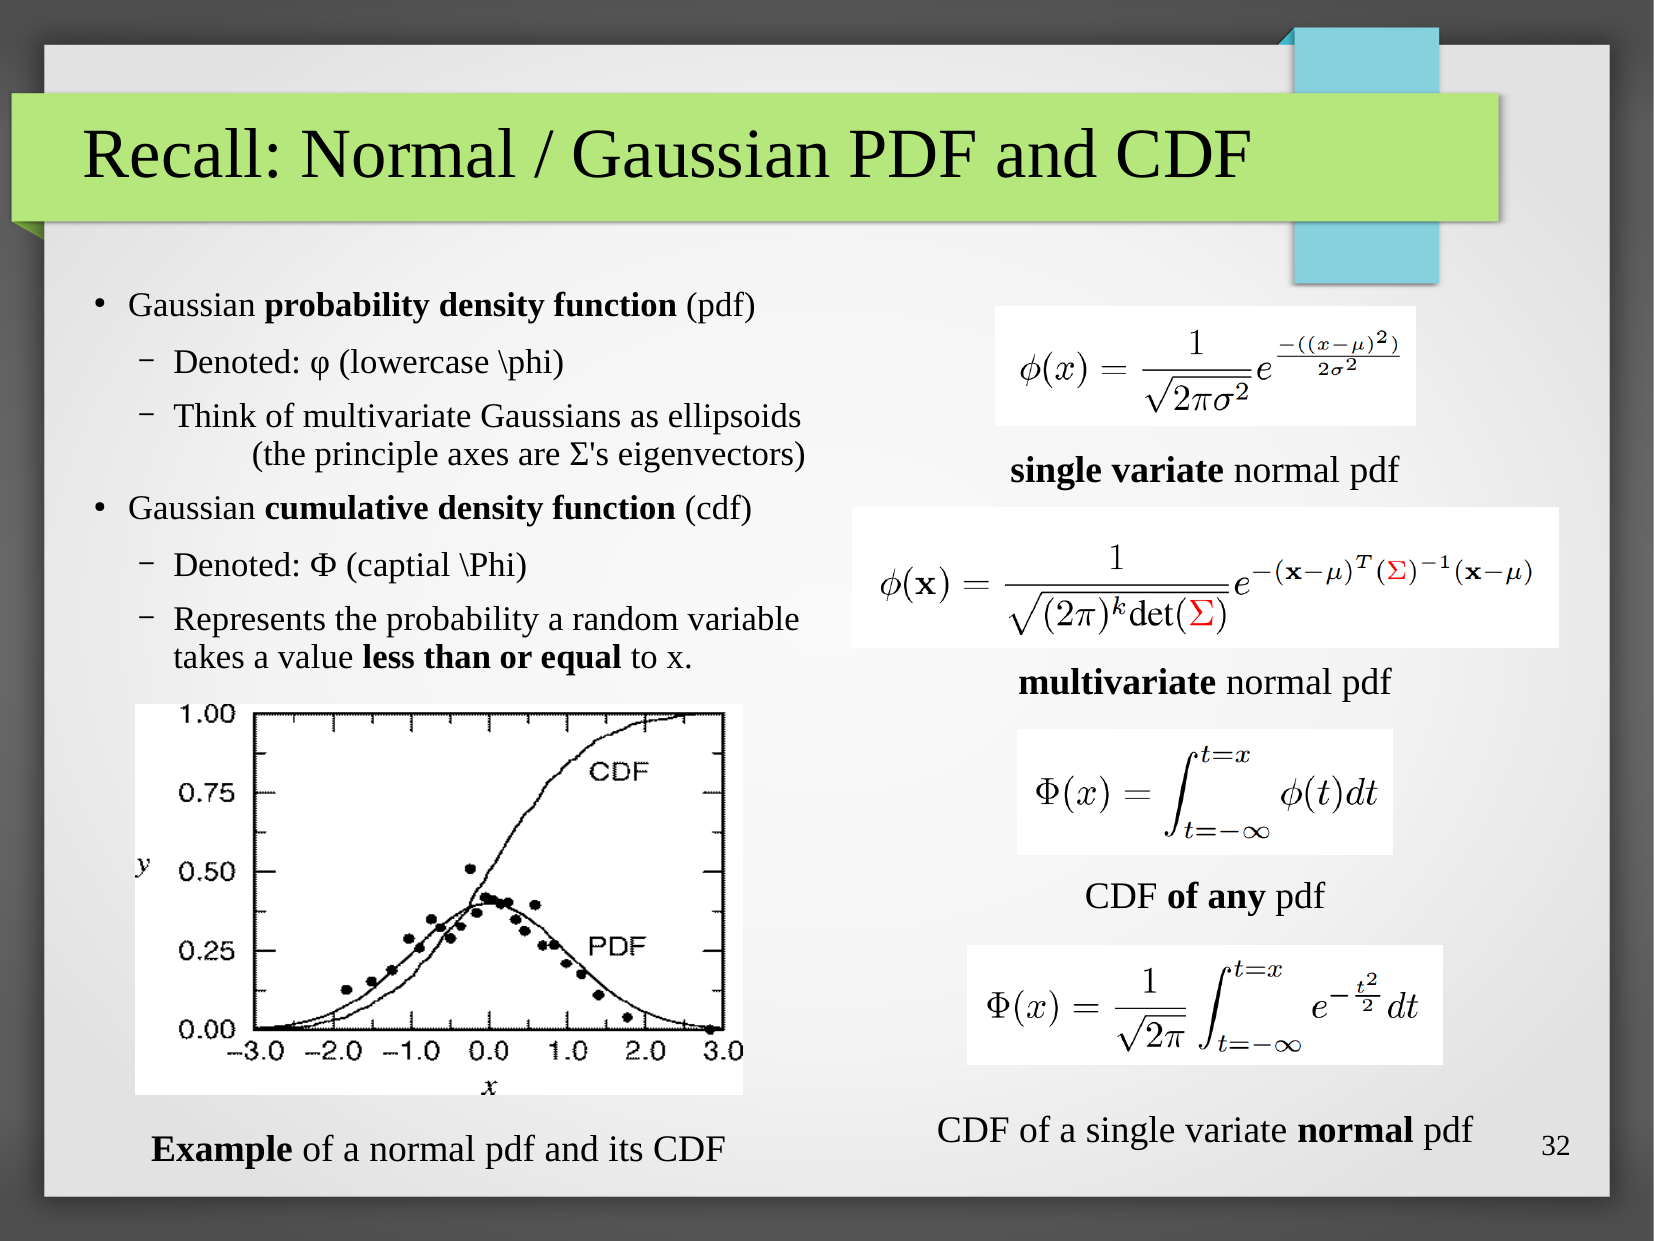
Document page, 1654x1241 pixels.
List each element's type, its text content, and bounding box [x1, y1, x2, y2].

list Gaussian probability density function (pdf) Denoted: φ (lowercase \phi) Think of multivariate Gaussians as ellipsoids (the principle axes are Σ's eigenvectors) Gaussian cumulative density function (cdf) Denoted: Ф (captial \Phi) Represents the probability a random variable takes a value less than or equal to x. [82, 285, 809, 691]
picture [0, 0, 1654, 1241]
title Recall: Normal / Gaussian PDF and CDF [82, 94, 1264, 213]
text_box [887, 477, 918, 663]
